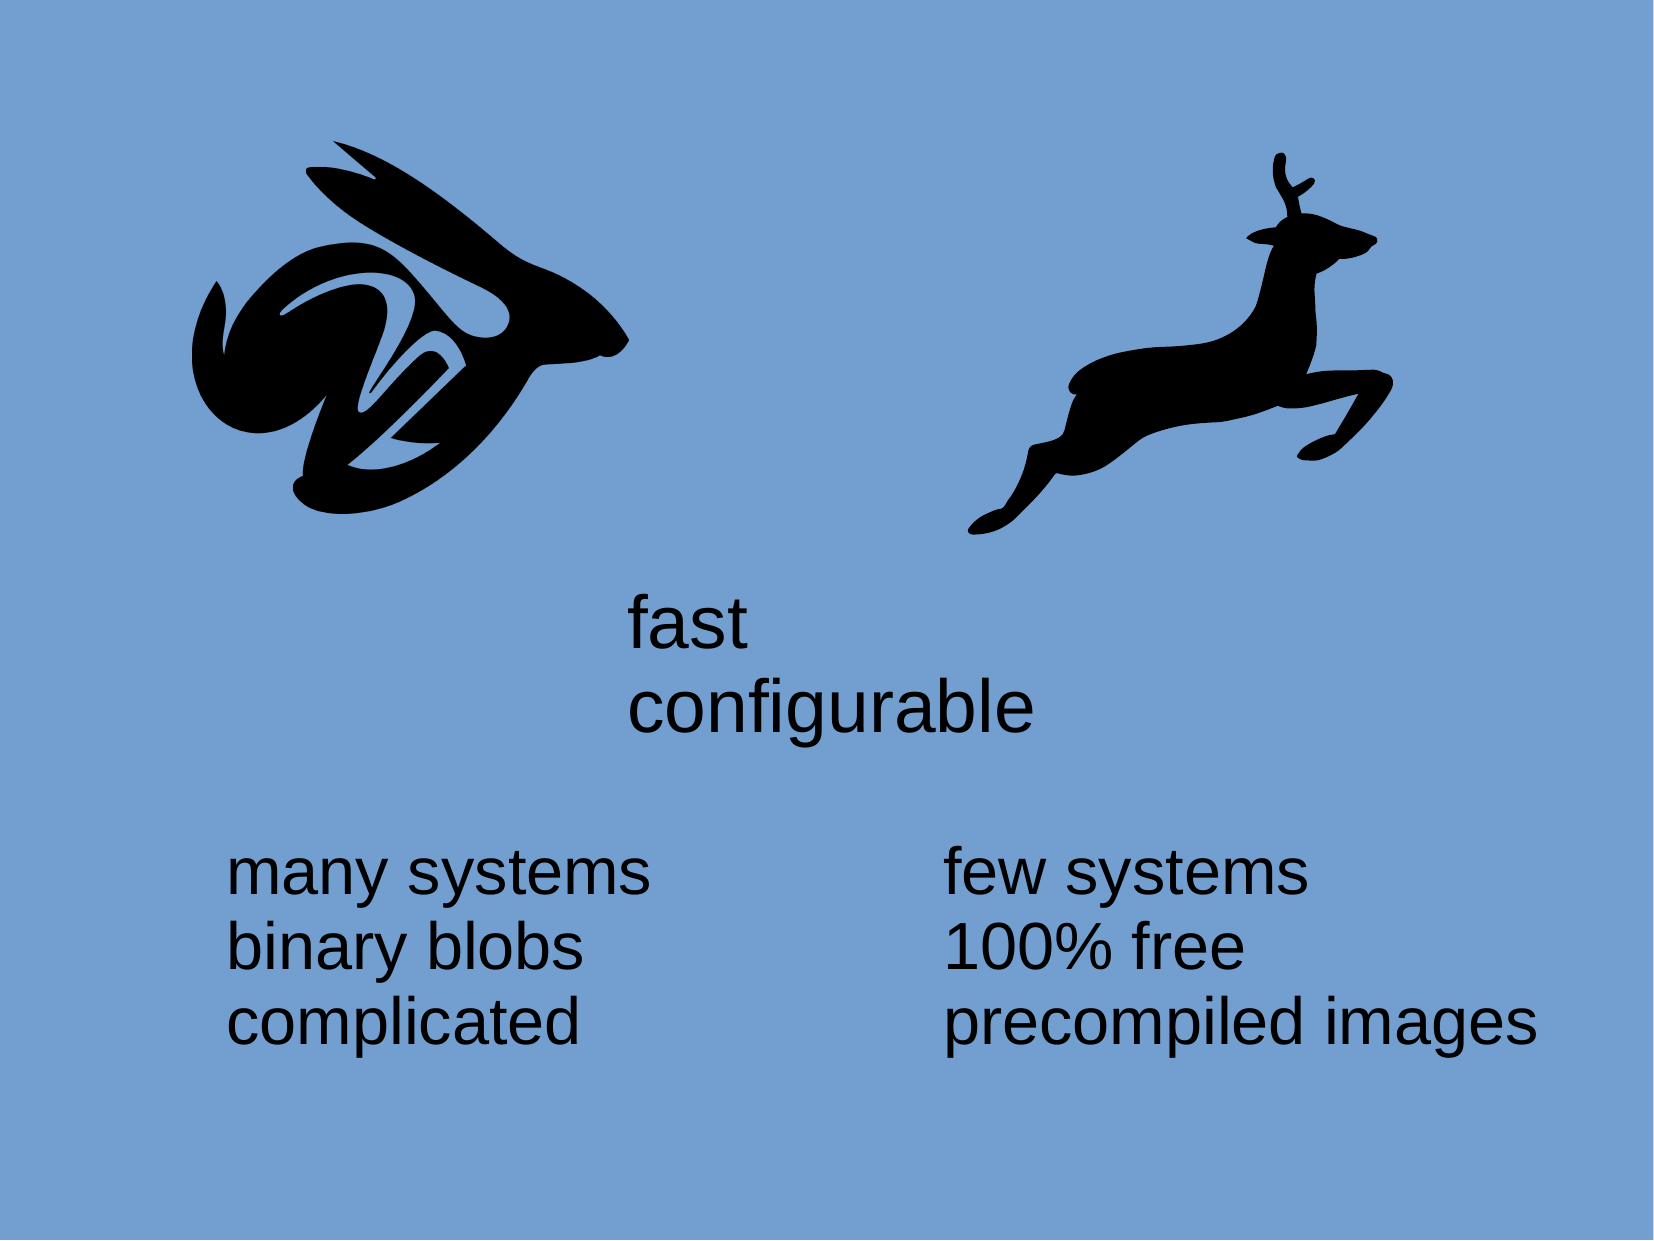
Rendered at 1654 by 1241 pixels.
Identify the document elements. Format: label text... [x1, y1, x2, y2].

text_box few systems 100% free precompiled images [928, 826, 1557, 1066]
picture [188, 141, 638, 520]
text_box fast configurable [612, 573, 1052, 756]
text_box many systems binary blobs complicated [211, 826, 669, 1066]
picture [944, 129, 1418, 556]
